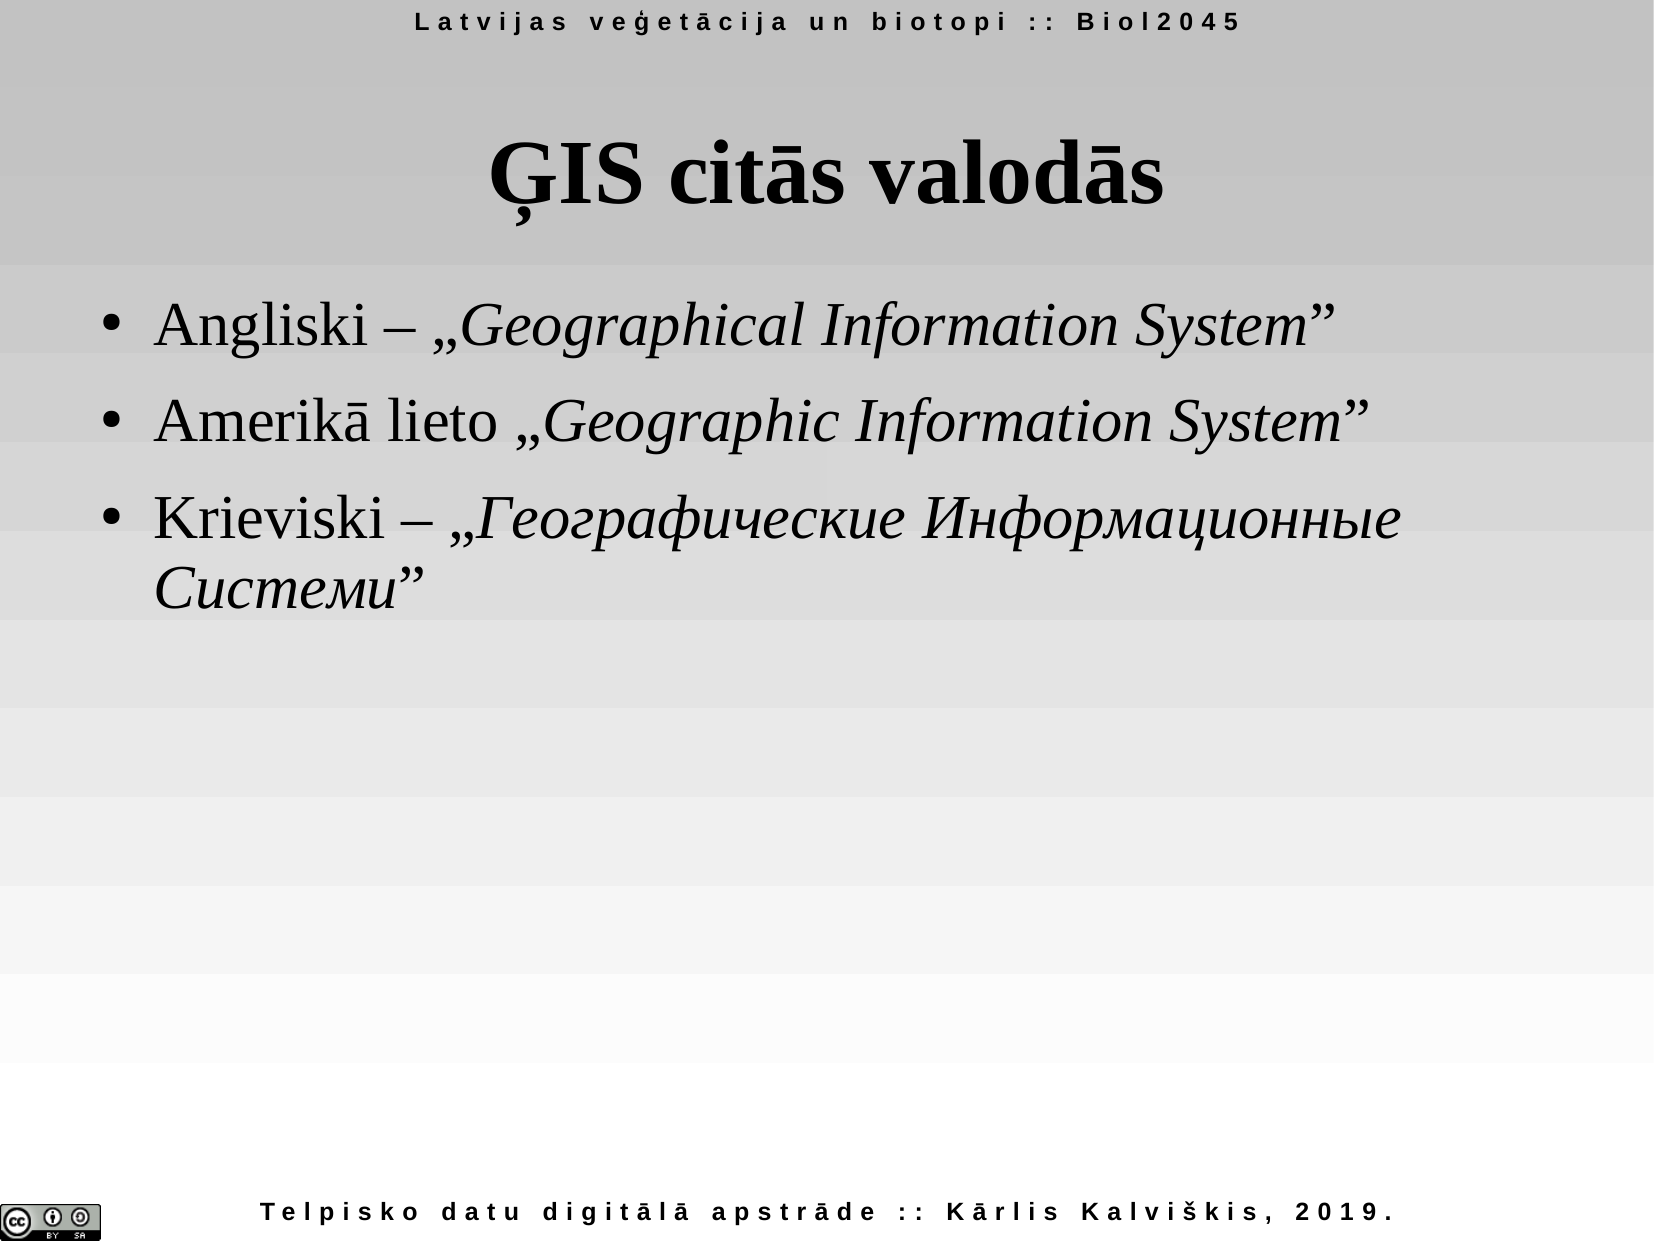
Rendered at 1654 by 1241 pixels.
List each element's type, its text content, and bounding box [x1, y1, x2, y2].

list Angliski – „Geographical Information System” Amerikā lieto „Geographic Information System” Krieviski – „Географические Информационные Системи” [82, 289, 1571, 1113]
title ĢIS citās valodās [29, 49, 1625, 296]
picture [0, 0, 1654, 1241]
